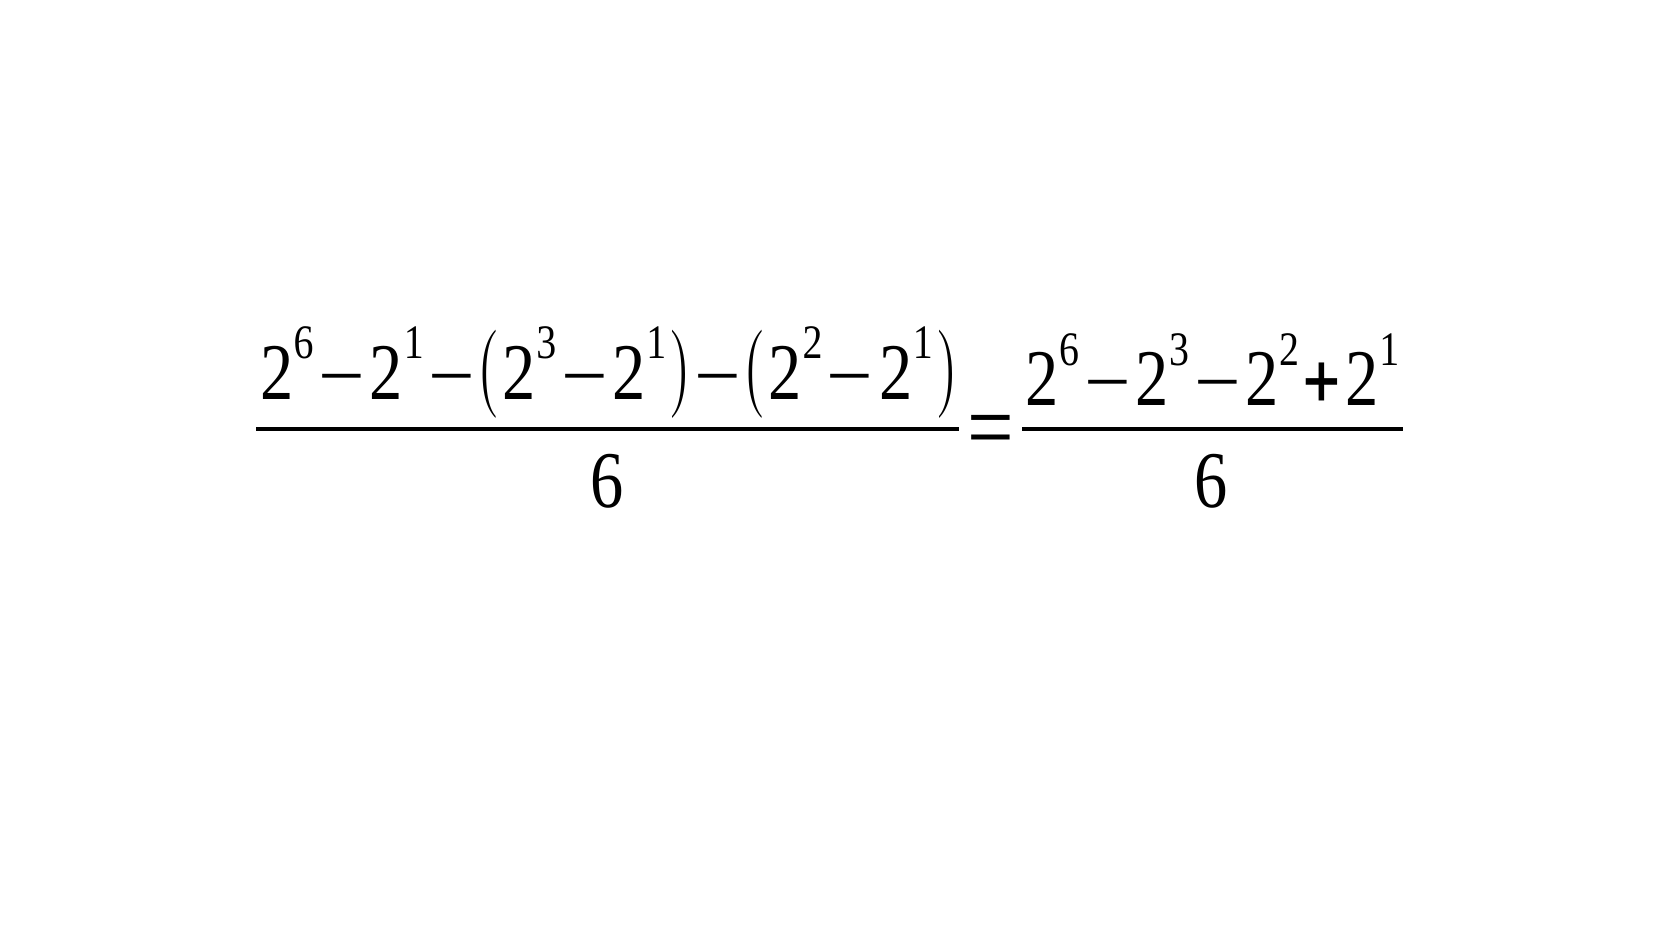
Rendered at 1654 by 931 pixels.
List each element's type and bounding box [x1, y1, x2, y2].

chart [252, 316, 1406, 524]
